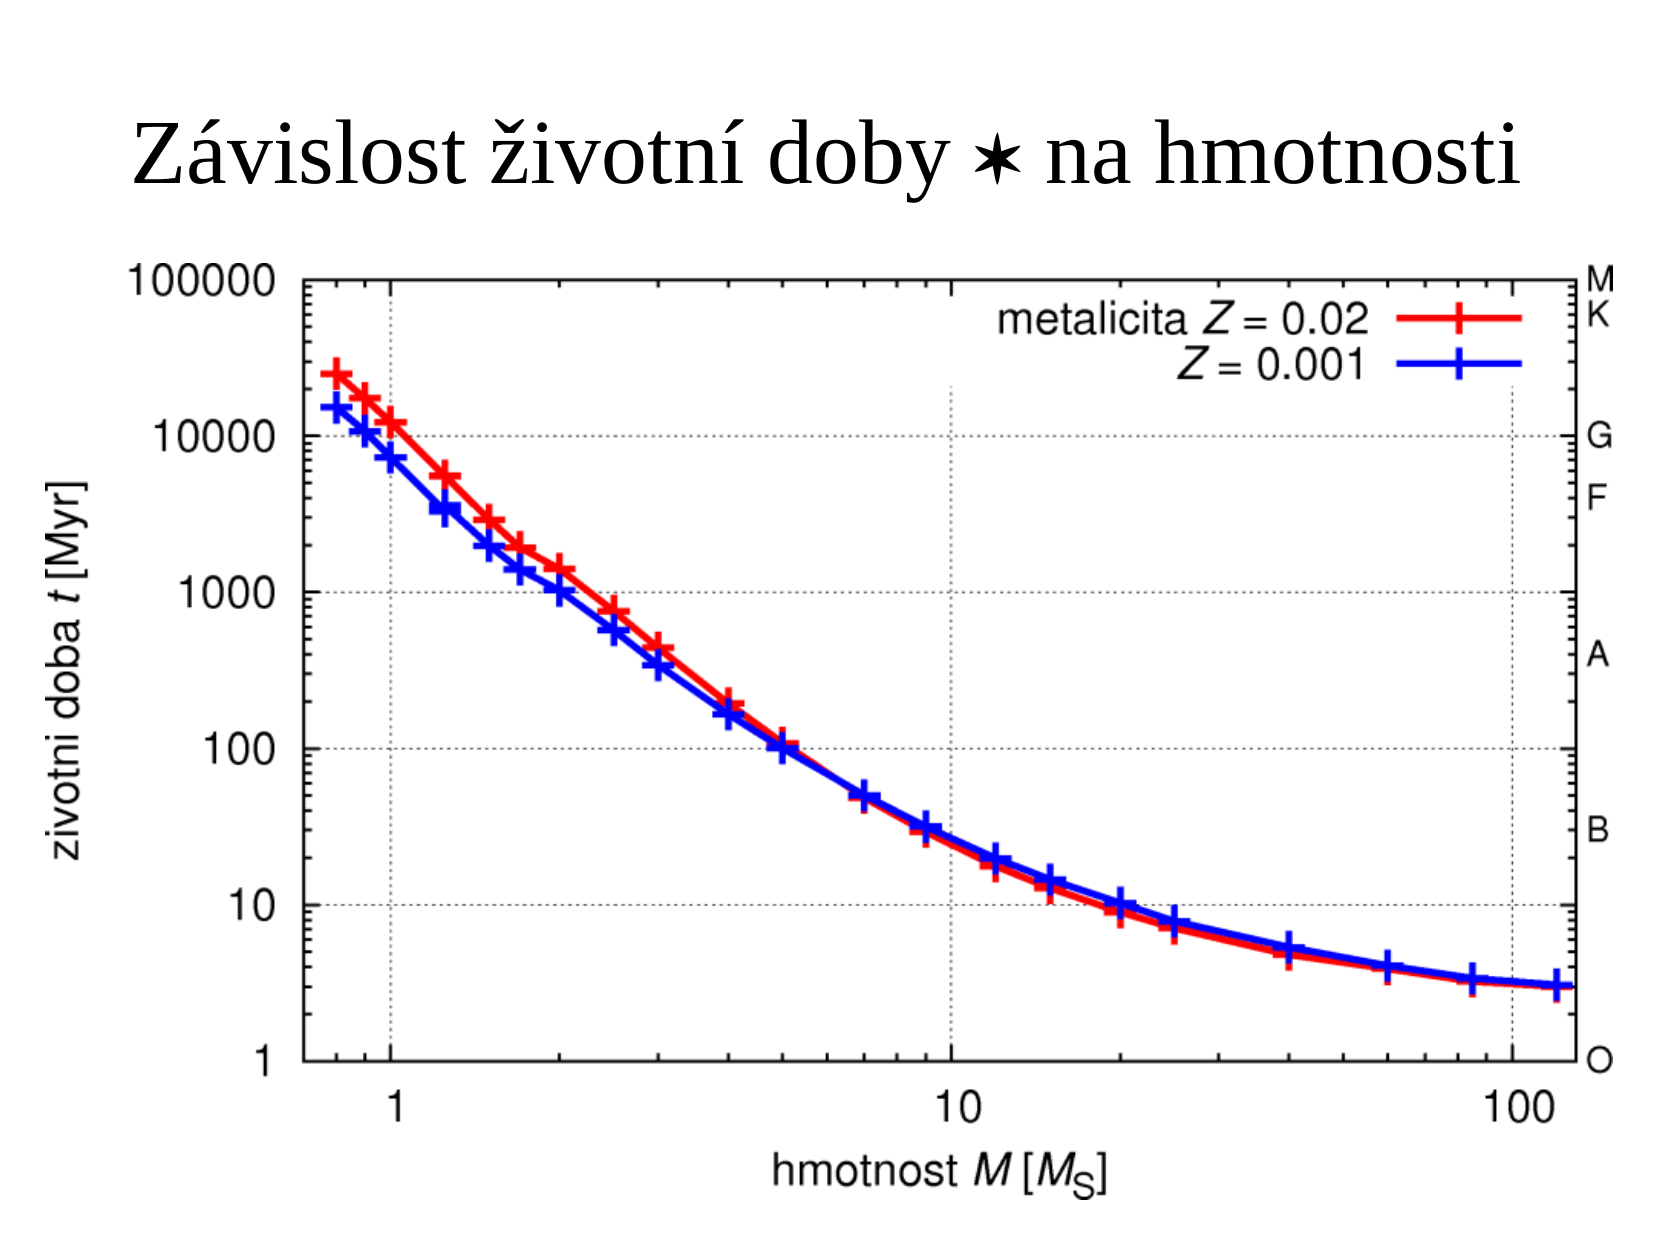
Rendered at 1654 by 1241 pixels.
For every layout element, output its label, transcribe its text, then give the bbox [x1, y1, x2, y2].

title Závislost životní doby * na hmotnosti [82, 56, 1571, 250]
picture [45, 263, 1613, 1201]
